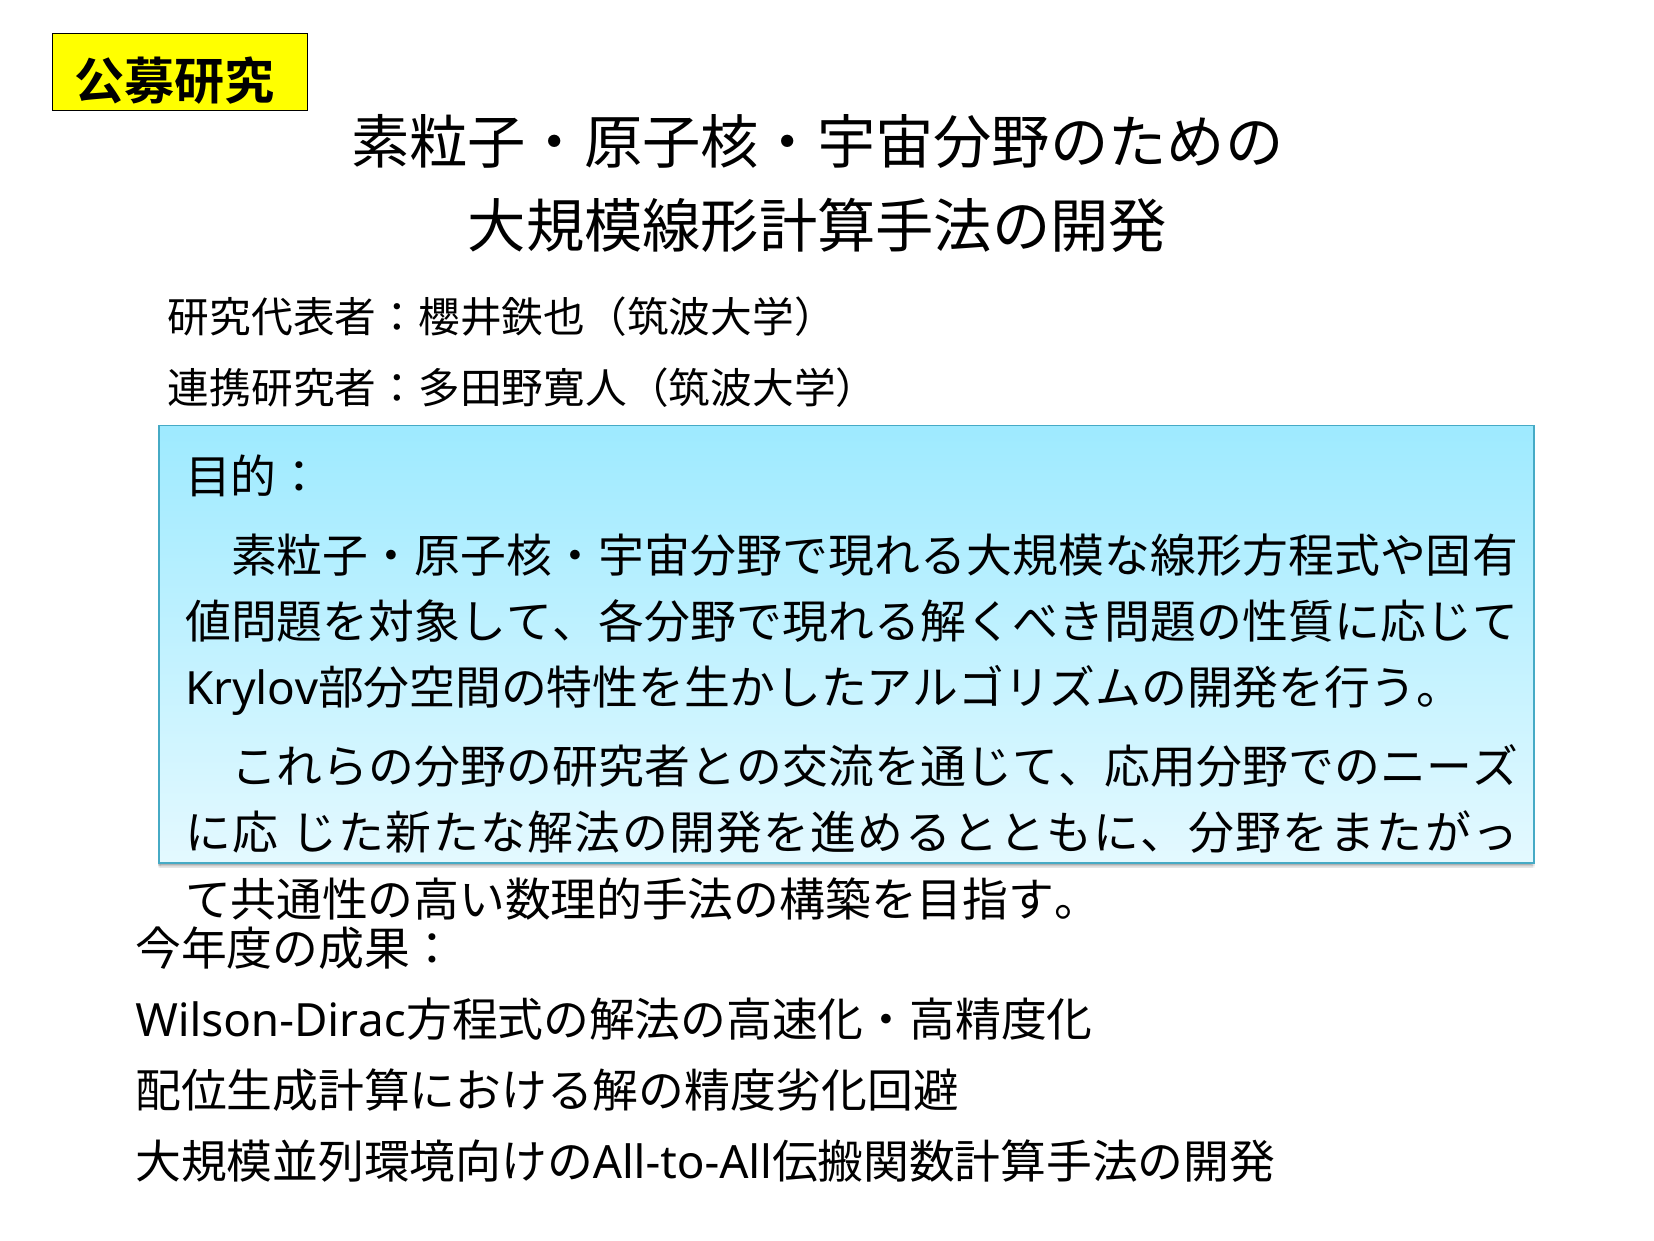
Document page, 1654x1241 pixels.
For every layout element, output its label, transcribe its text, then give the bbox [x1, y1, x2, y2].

text_box [159, 440, 170, 864]
text_box 今年度の成果： Wilson-Dirac方程式の解法の高速化・高精度化 配位生成計算における解の精度劣化回避 大規模並列環境向けのAll-to-All伝搬関数計算手法の開発 [120, 910, 1471, 1173]
text_box 公募研究 [74, 45, 276, 96]
text_box [1486, 425, 1535, 864]
text_box [52, 33, 308, 111]
title 素粒子・原子核・宇宙分野のための 大規模線形計算手法の開発 [142, 86, 1493, 275]
text_box 目的： 素粒子・原子核・宇宙分野で現れる大規模な線形方程式や固有値問題を対象して、各分野で現れる解くべき問題の性質に応じてKrylov部分空間の特性を生かしたアルゴリズムの開発を行う。 これらの分野の研究者との交流を通じて、応用分野でのニーズに応 じた新たな解法の開発を進めるとともに、分野をまたがって共通性の高い数理的手法の構築を目指す。 [170, 432, 1533, 1013]
list 研究代表者：櫻井鉄也（筑波大学） 連携研究者：多田野寛人（筑波大学） [135, 276, 1486, 440]
